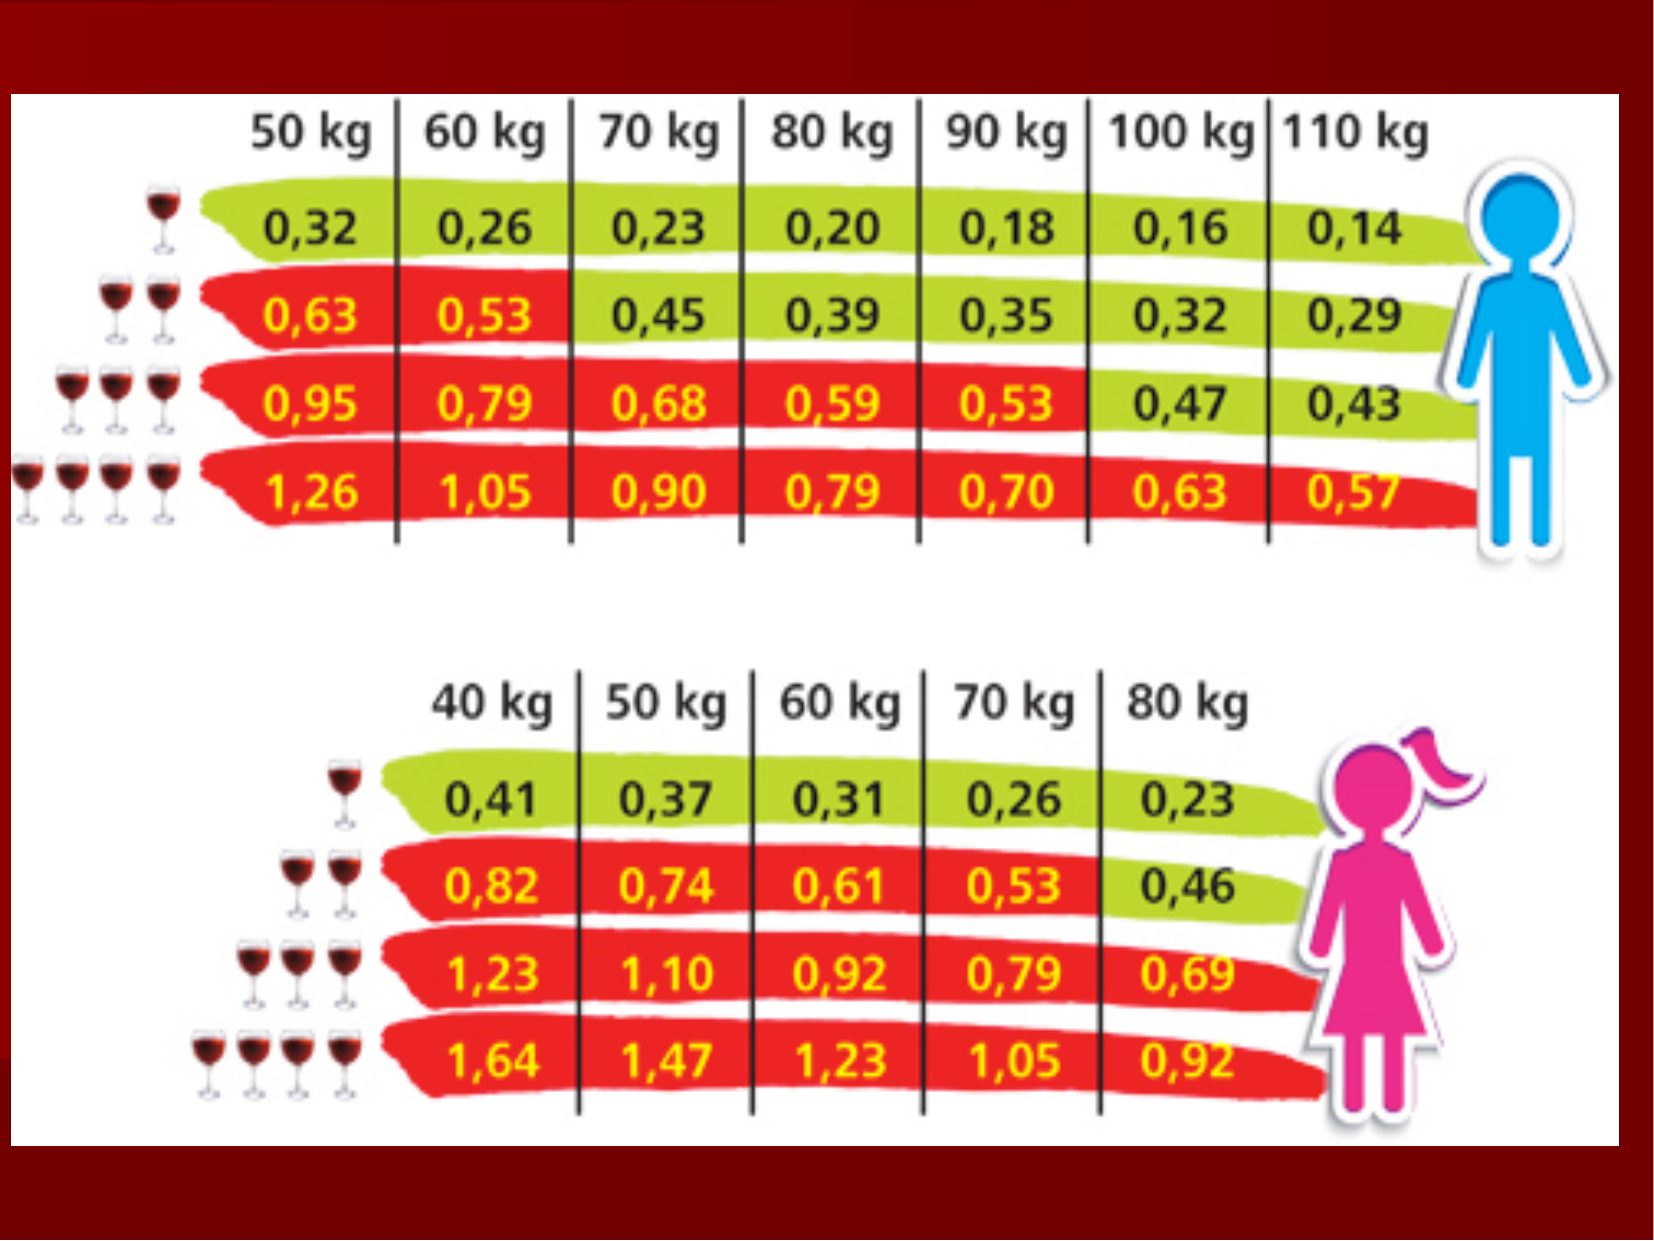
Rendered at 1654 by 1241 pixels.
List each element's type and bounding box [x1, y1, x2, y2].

picture [11, 94, 1619, 1146]
